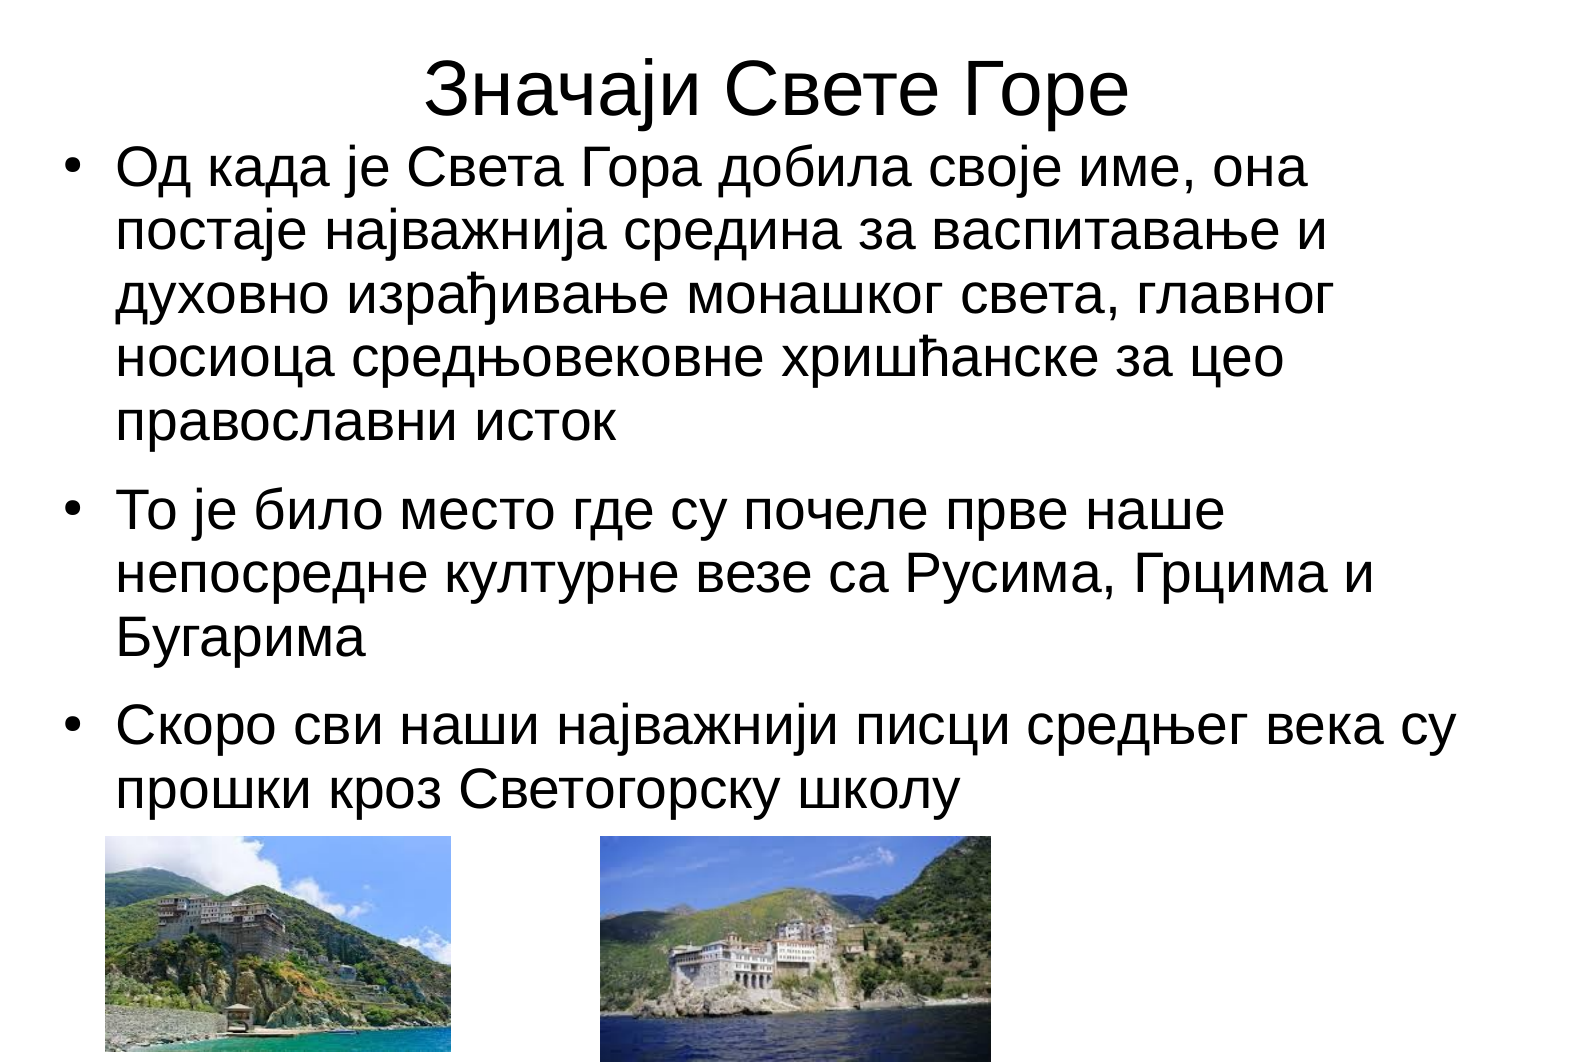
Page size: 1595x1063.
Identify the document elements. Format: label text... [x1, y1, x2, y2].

list Од када је Света Гора добила своје име, она постаје најважнија средина за васпитавање и духовно израђивање монашког света, главног носиоца средњовековне хришћанске за цео православни исток То је било место где су почеле прве наше непосредне културне везе са Русима, Грцима и Бугарима Скоро сви наши најважнији писци средњег века су прошки кроз Светогорску школу [45, 135, 1480, 837]
title Значаји Свете Горе [60, 0, 1495, 178]
picture [600, 836, 991, 1062]
picture [105, 836, 451, 1052]
